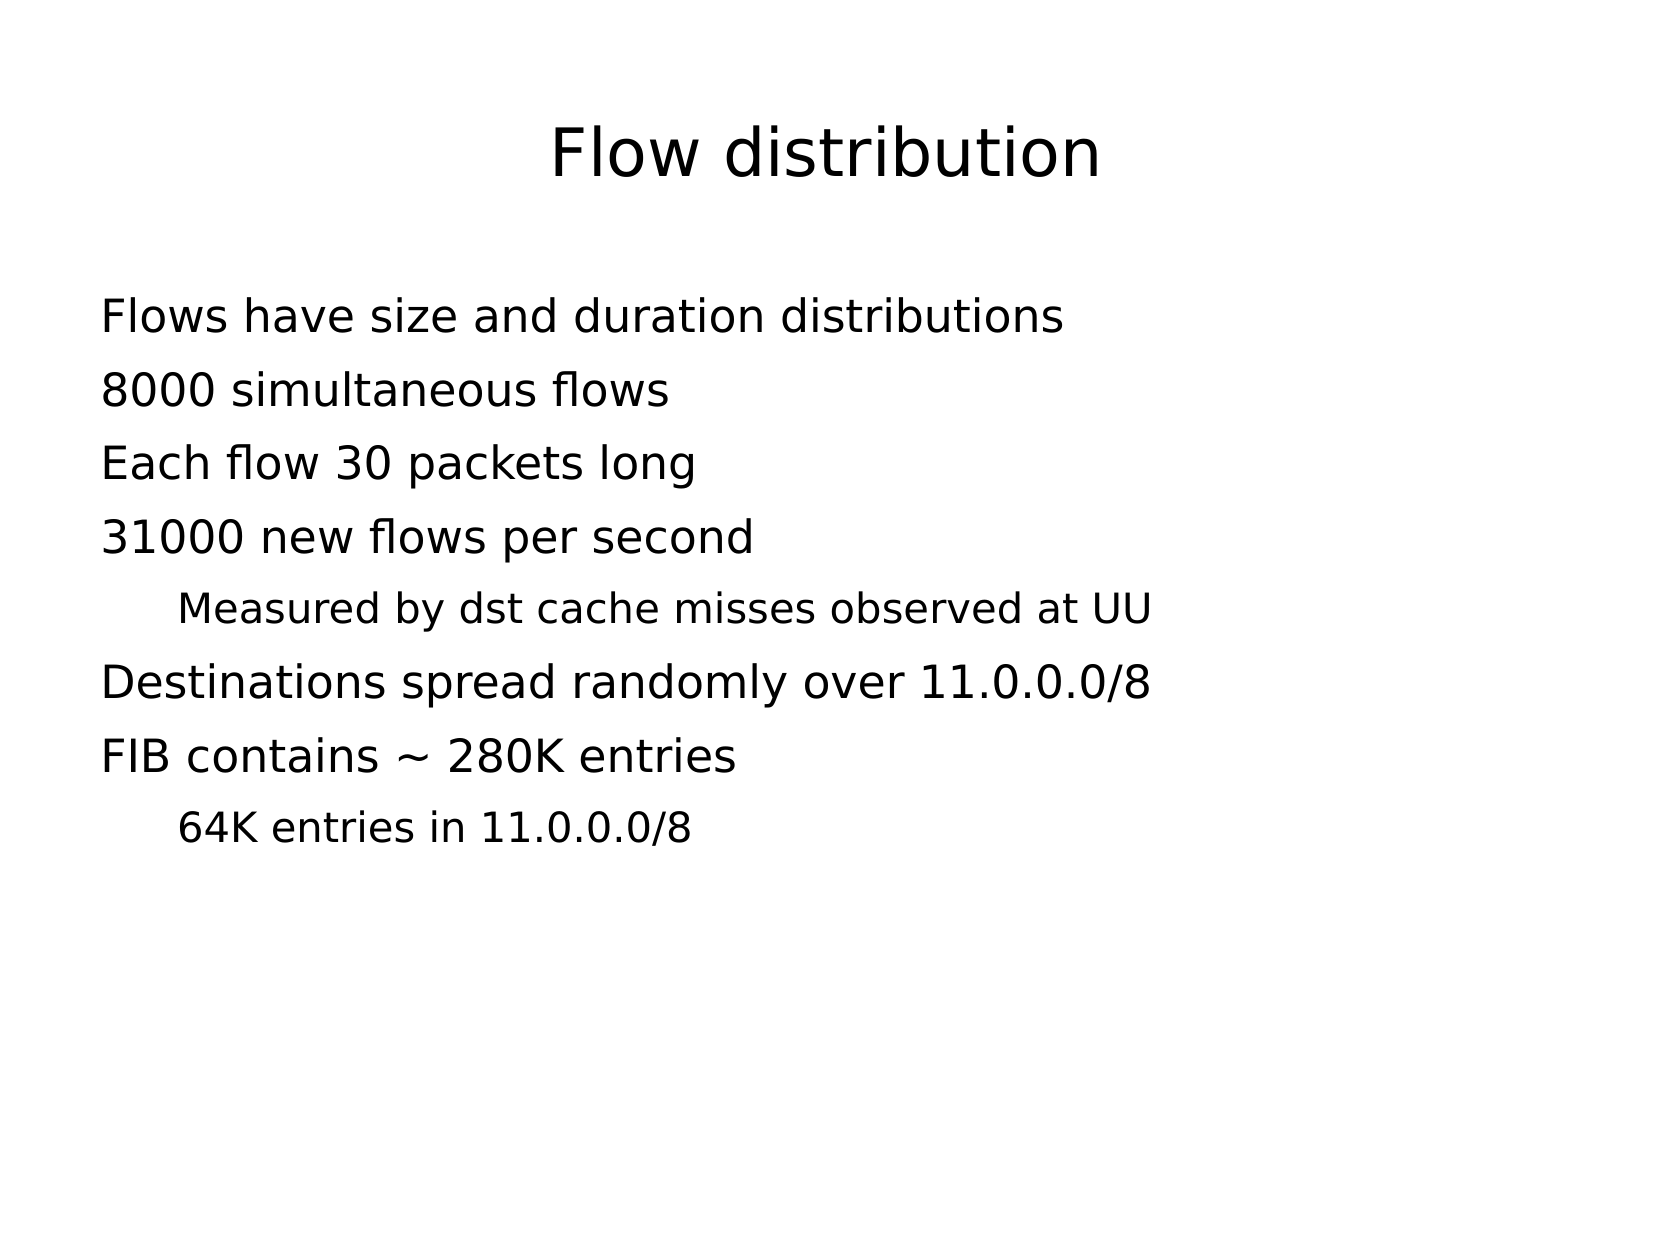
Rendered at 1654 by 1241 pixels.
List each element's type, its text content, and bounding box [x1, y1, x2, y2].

title Flow distribution [82, 56, 1571, 250]
list Flows have size and duration distributions 8000 simultaneous flows Each flow 30 packets long 31000 new flows per second Measured by dst cache misses observed at UU Destinations spread randomly over 11.0.0.0/8 FIB contains ~ 280K entries 64K entries in 11.0.0.0/8 [82, 290, 1571, 1094]
